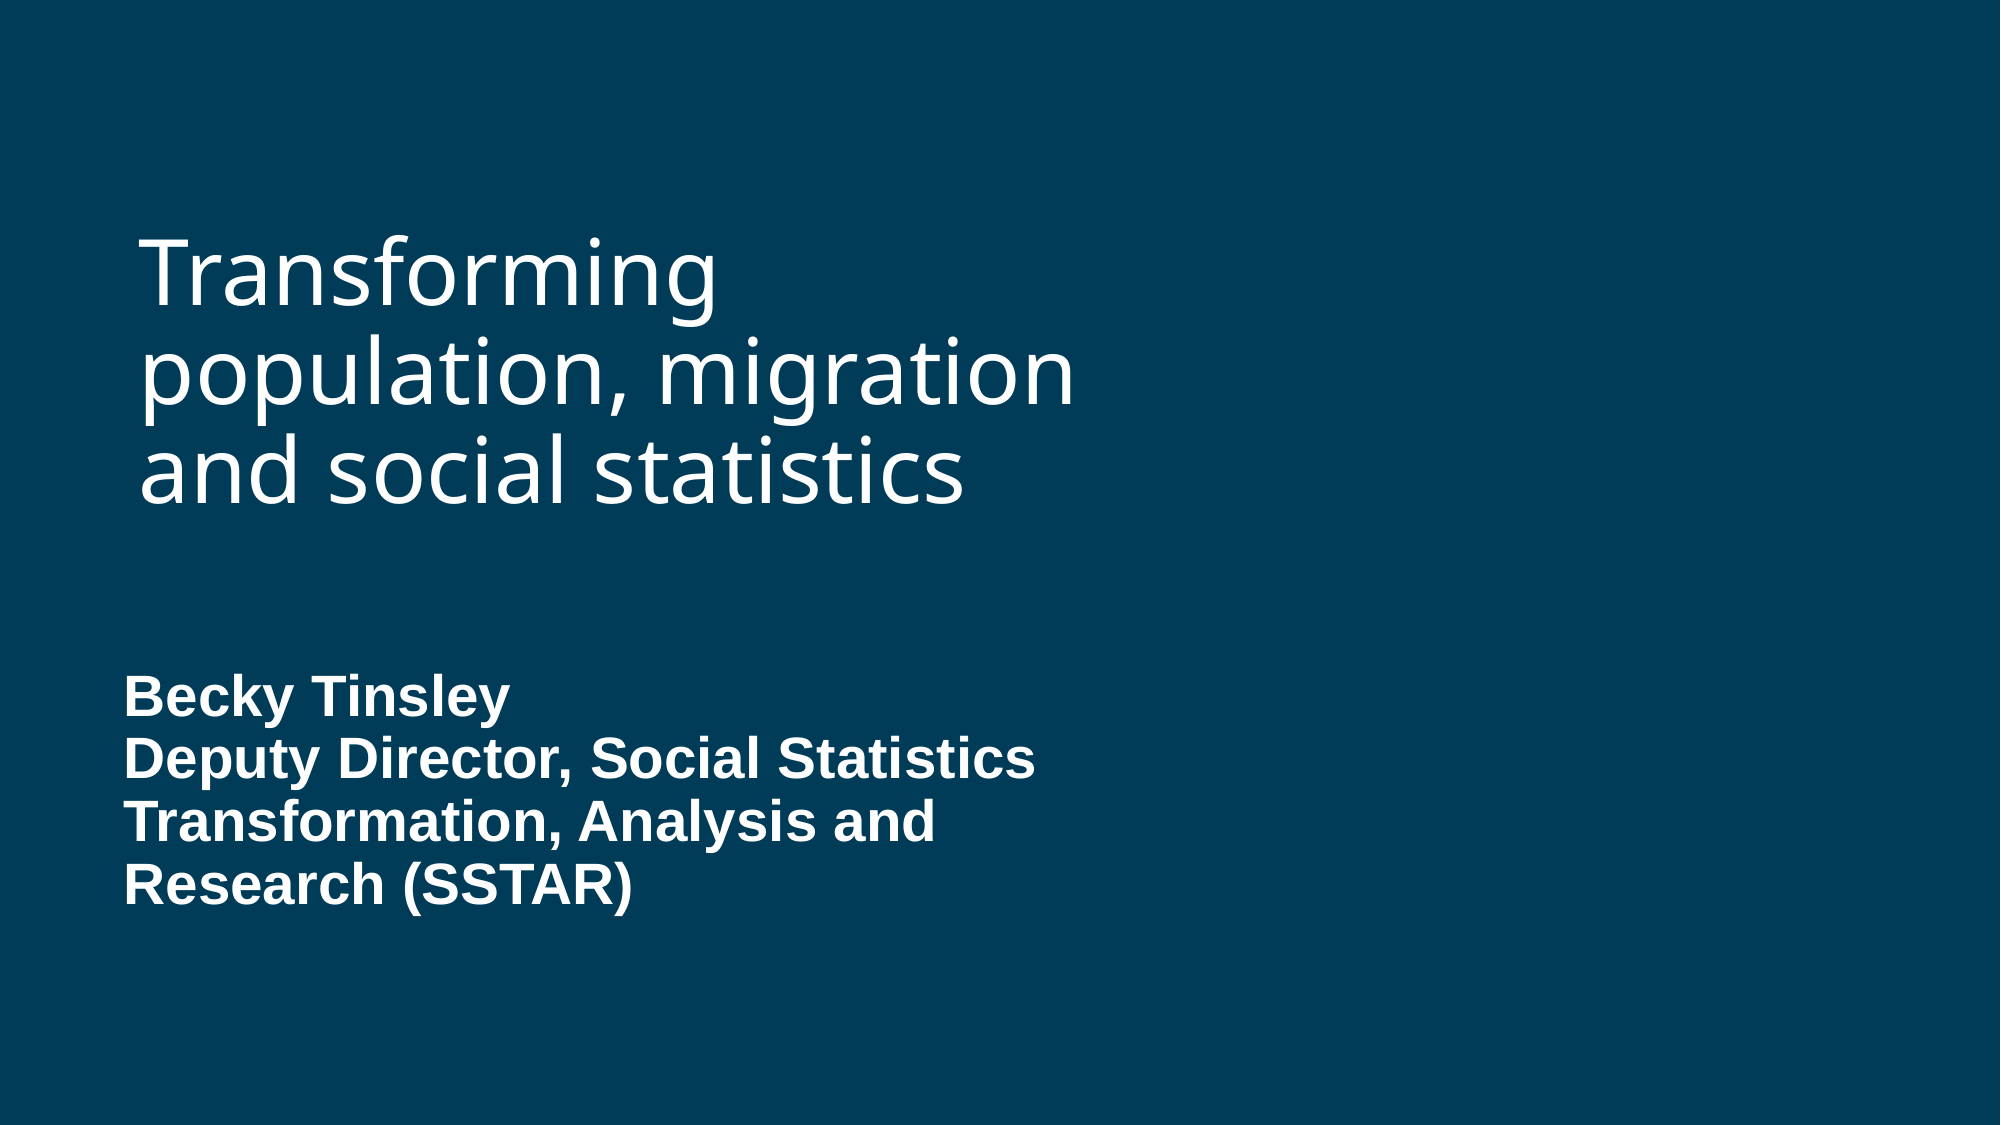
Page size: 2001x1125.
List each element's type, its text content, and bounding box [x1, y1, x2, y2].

title Transforming population, migration and social statistics [123, 124, 1146, 591]
list Becky Tinsley Deputy Director, Social Statistics Transformation, Analysis and Research (SSTAR) [123, 591, 1180, 918]
